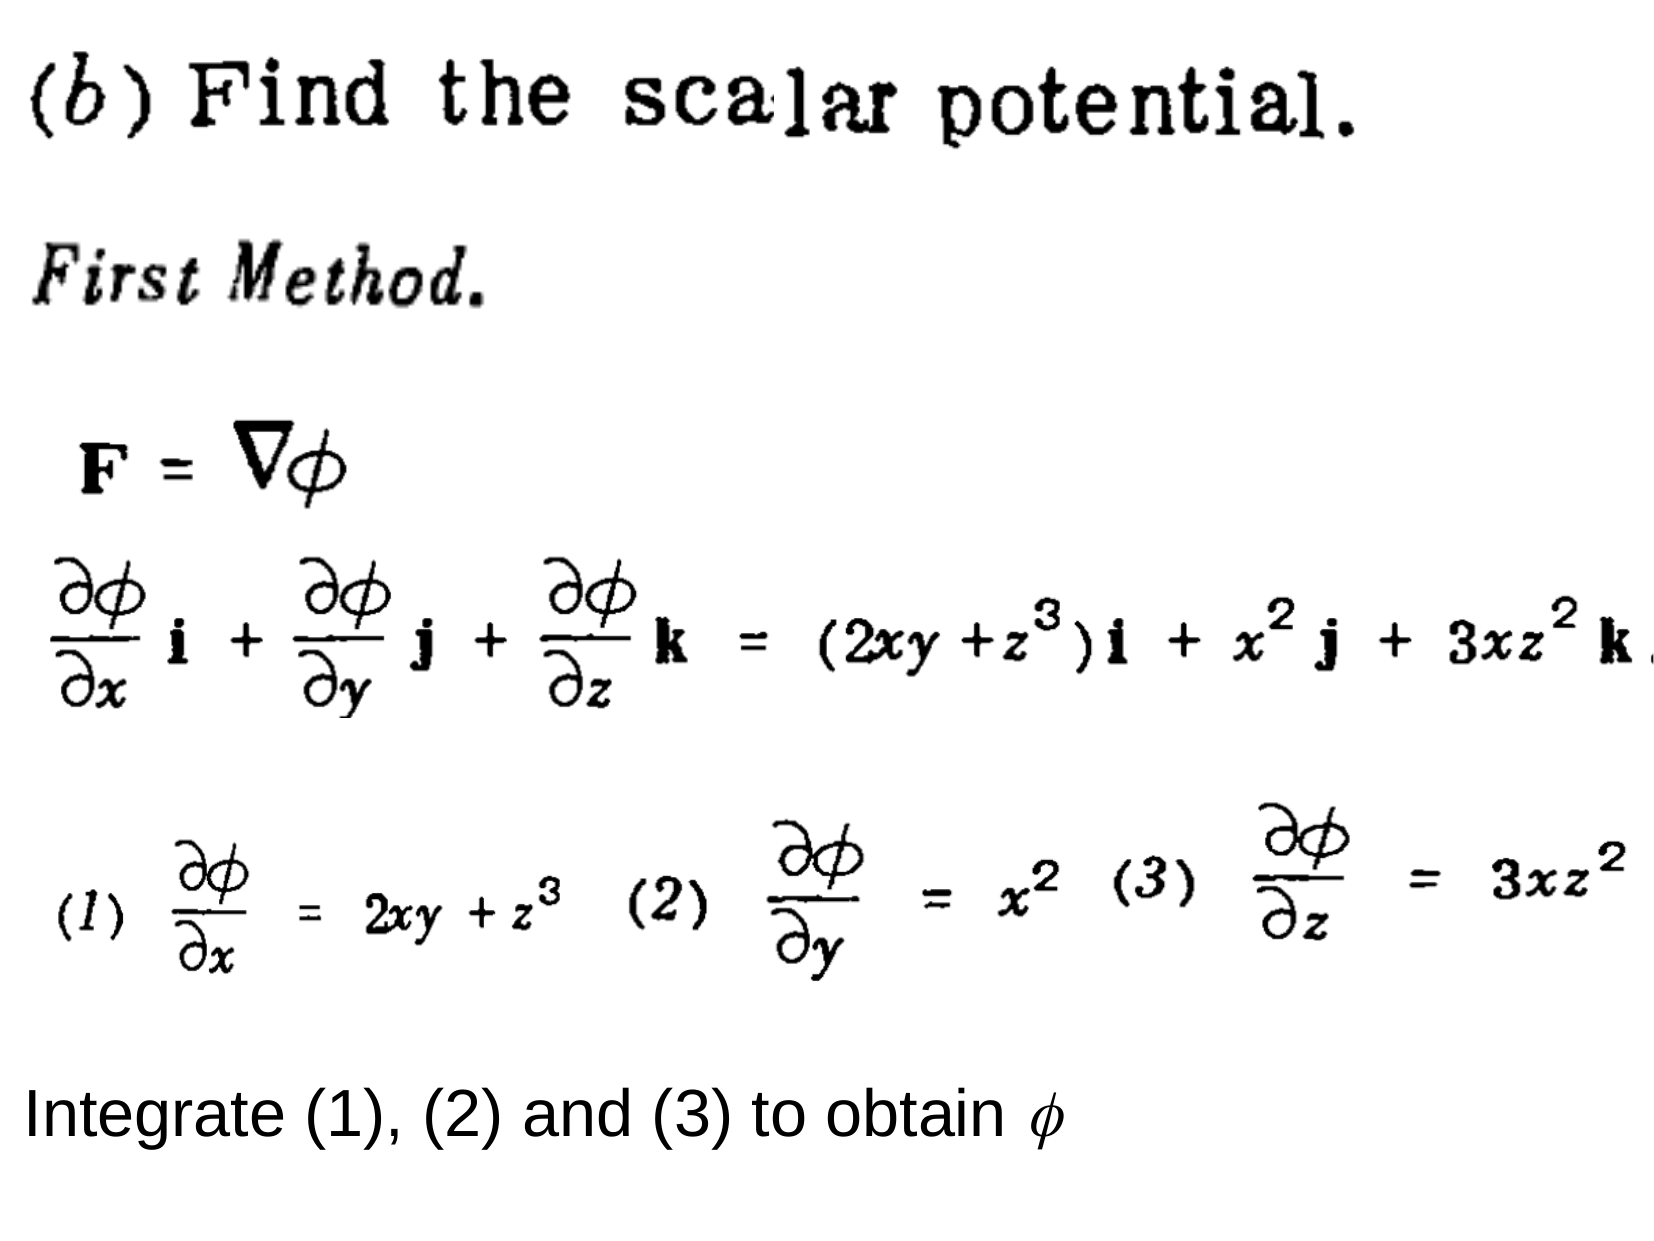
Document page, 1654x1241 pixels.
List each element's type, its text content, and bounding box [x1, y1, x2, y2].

picture [1098, 791, 1639, 957]
text_box Integrate (1), (2) and (3) to obtain f [23, 1046, 1418, 1182]
picture [0, 200, 504, 340]
picture [602, 791, 1075, 993]
picture [23, 28, 1359, 154]
picture [41, 377, 367, 528]
picture [18, 814, 579, 1004]
picture [0, 531, 1654, 718]
